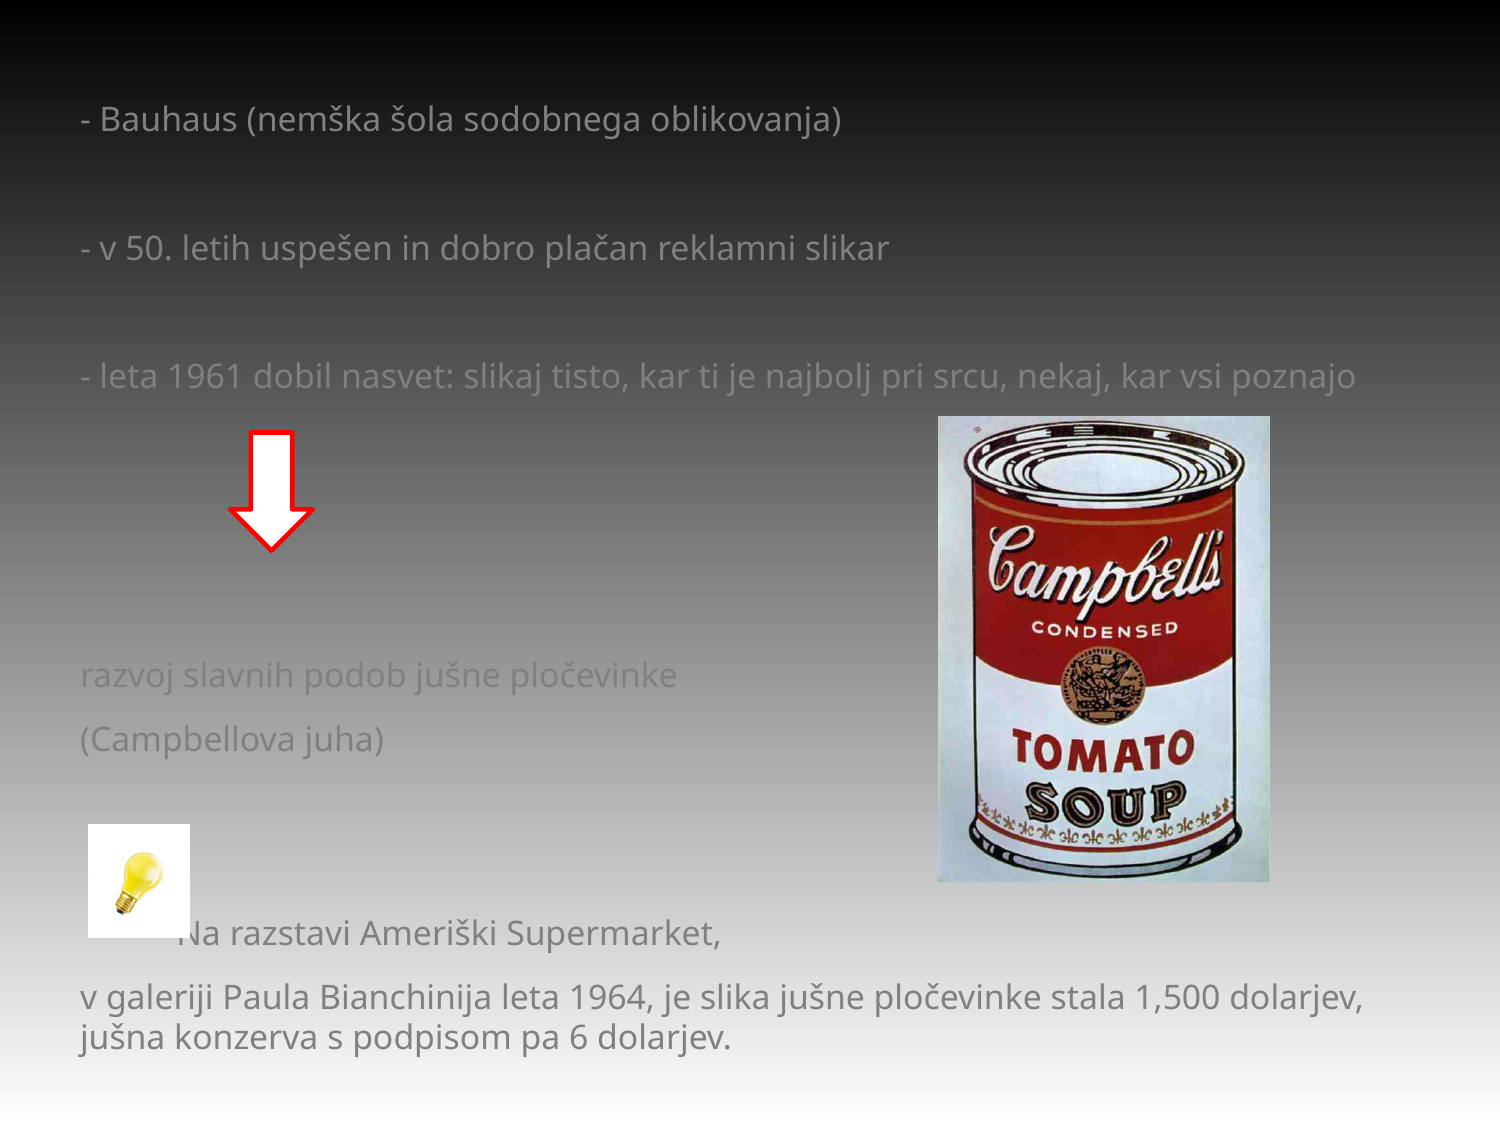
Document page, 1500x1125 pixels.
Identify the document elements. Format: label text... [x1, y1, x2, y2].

picture [938, 416, 1270, 882]
picture [88, 824, 190, 938]
list - Bauhaus (nemška šola sodobnega oblikovanja) - v 50. letih uspešen in dobro plačan reklamni slikar - leta 1961 dobil nasvet: slikaj tisto, kar ti je najbolj pri srcu, nekaj, kar vsi poznajo razvoj slavnih podob jušne pločevinke (Campbellova juha) Na razstavi Ameriški Supermarket, v galeriji Paula Bianchinija leta 1964, je slika jušne pločevinke stala 1,500 dolarjev, jušna konzerva s podpisom pa 6 dolarjev. [64, 90, 1415, 1071]
text_box [230, 432, 313, 551]
